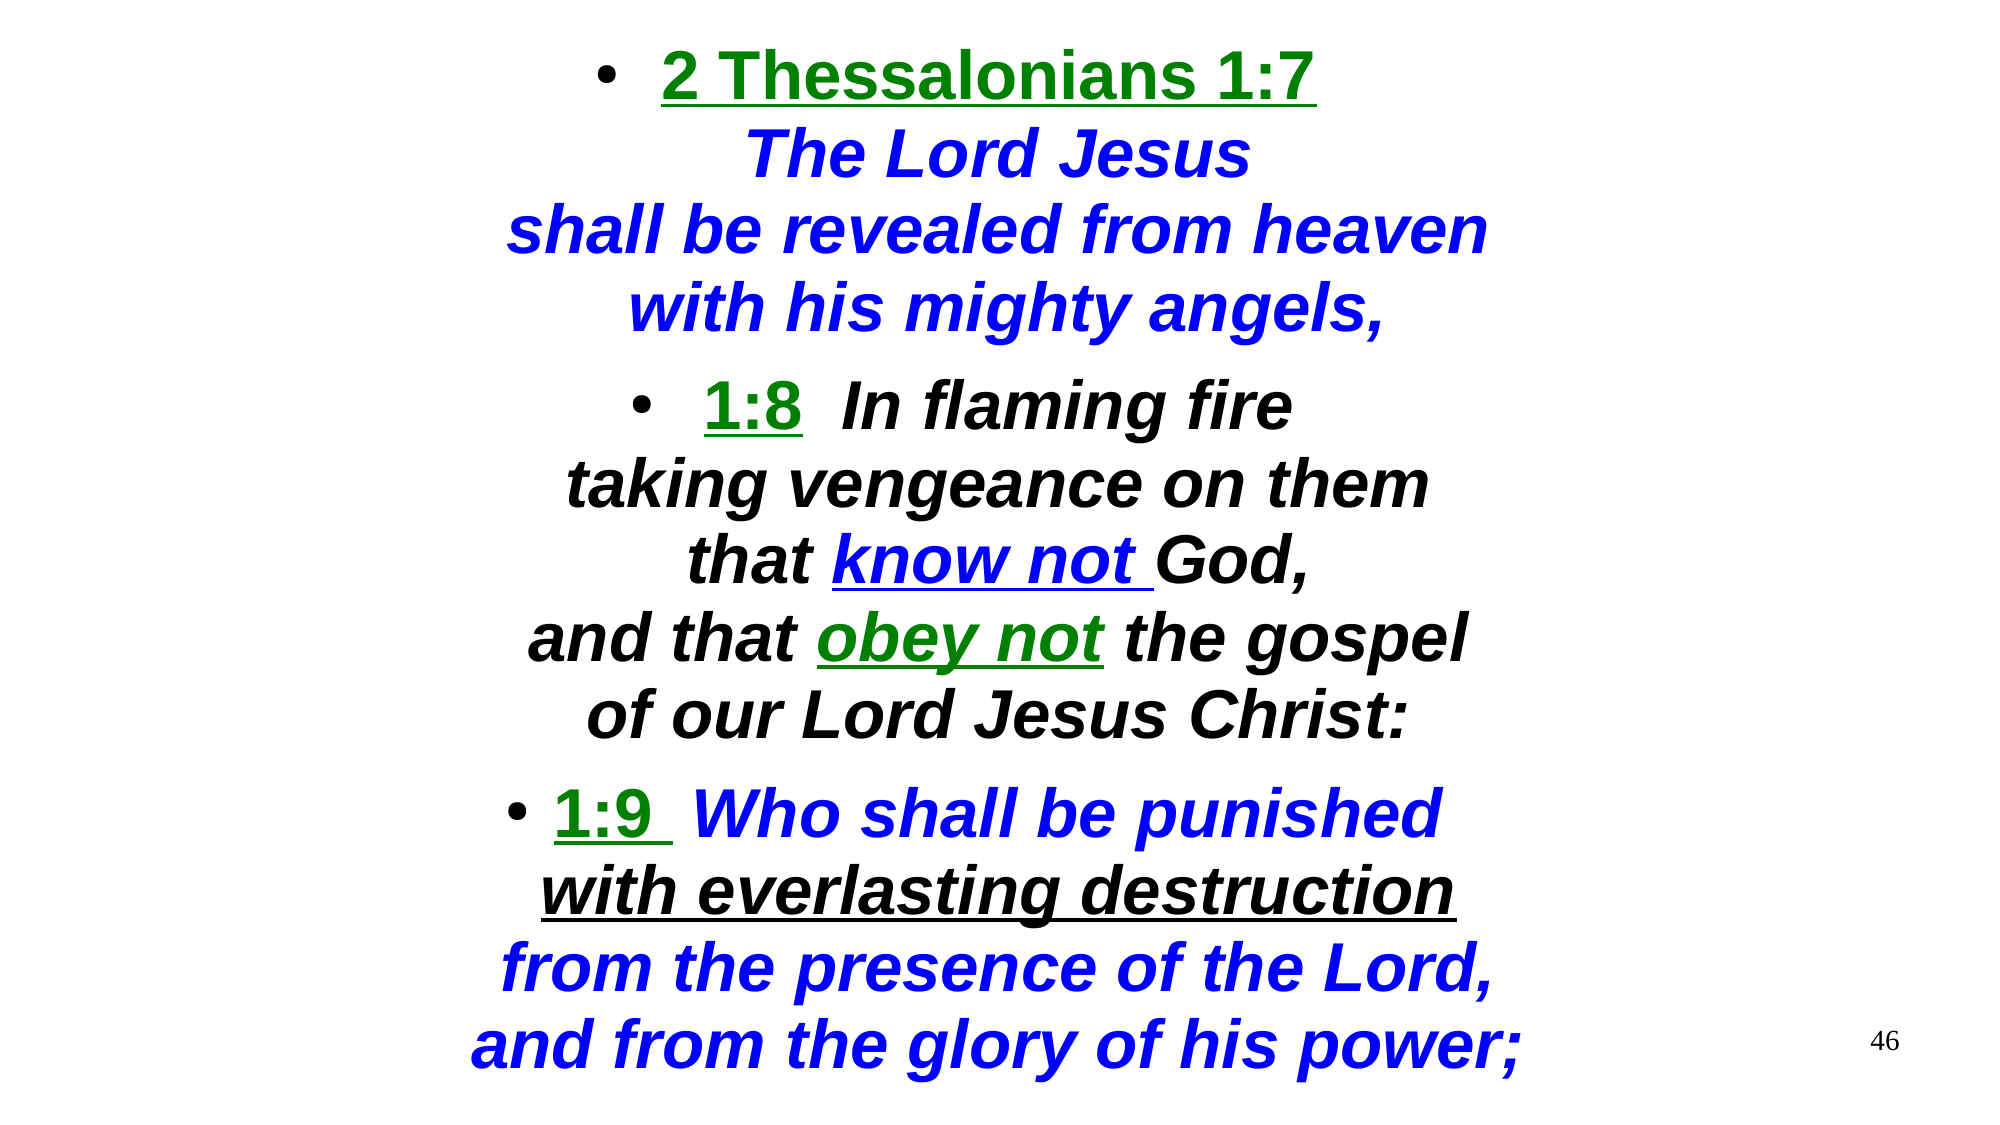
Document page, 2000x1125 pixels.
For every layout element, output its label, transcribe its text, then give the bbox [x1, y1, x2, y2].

list 2 Thessalonians 1:7 The Lord Jesus shall be revealed from heaven with his mighty angels, 1:8 In flaming fire taking vengeance on them that know not God, and that obey not the gospel of our Lord Jesus Christ: 1:9 Who shall be punished with everlasting destruction from the presence of the Lord, and from the glory of his power; [37, 37, 1951, 1088]
